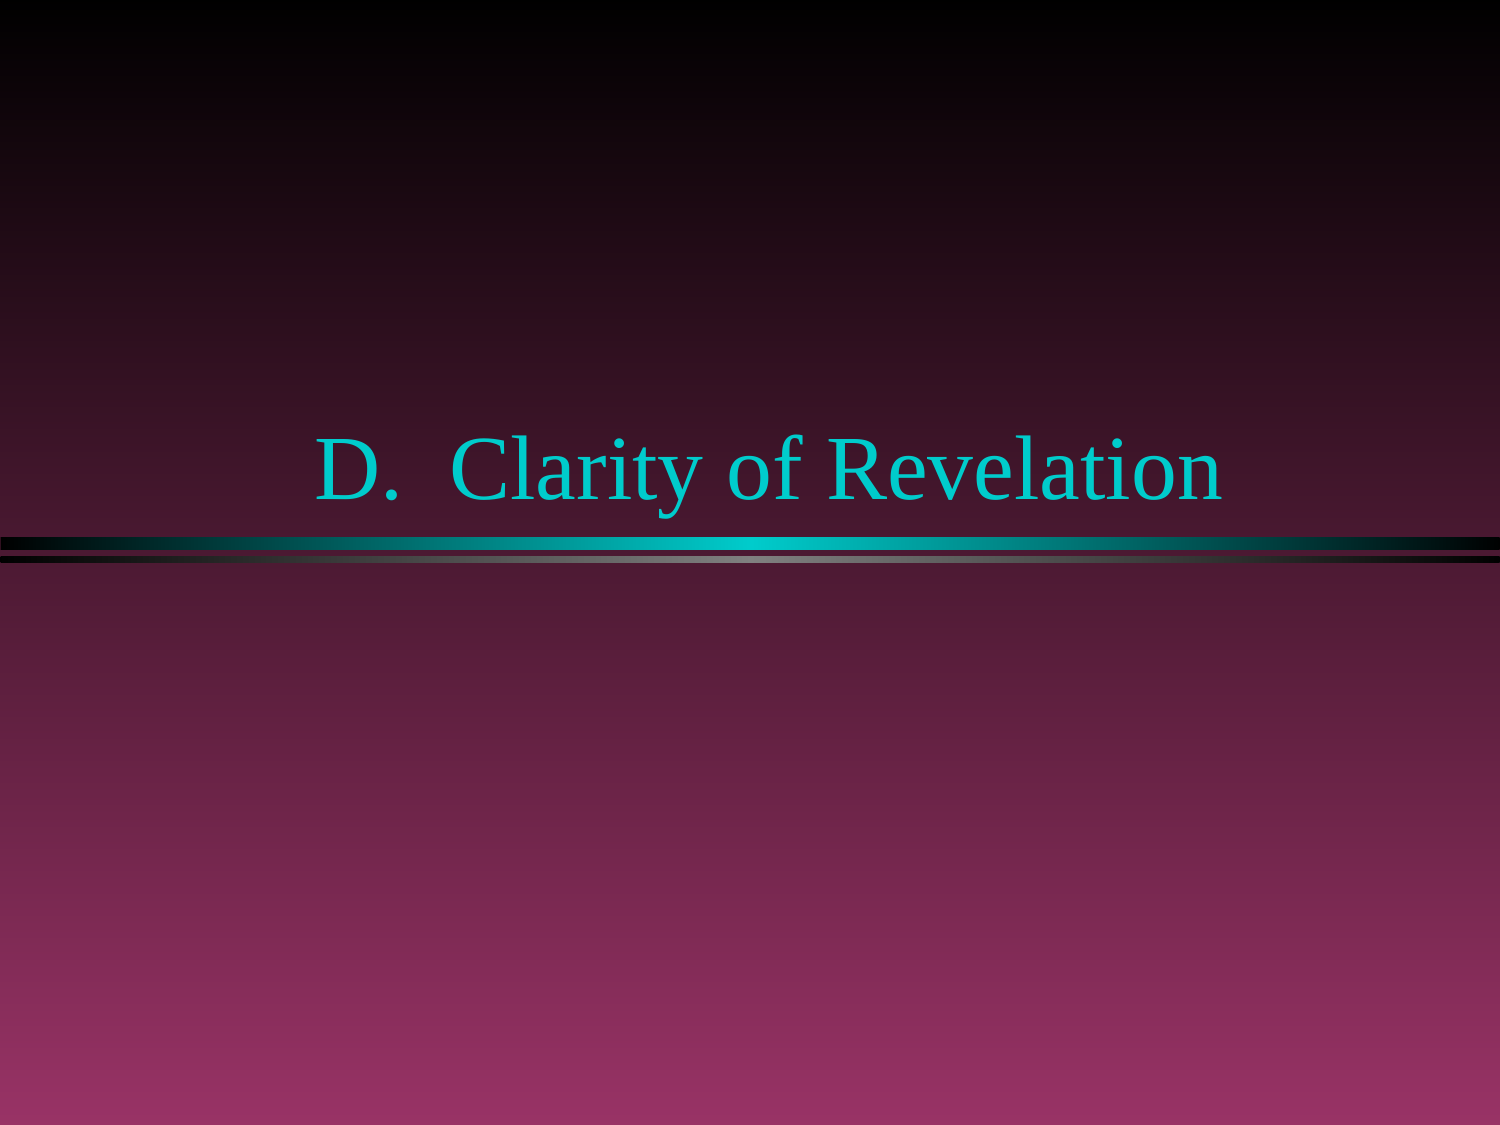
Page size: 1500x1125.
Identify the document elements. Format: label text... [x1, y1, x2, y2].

title D. Clarity of Revelation [118, 374, 1422, 563]
